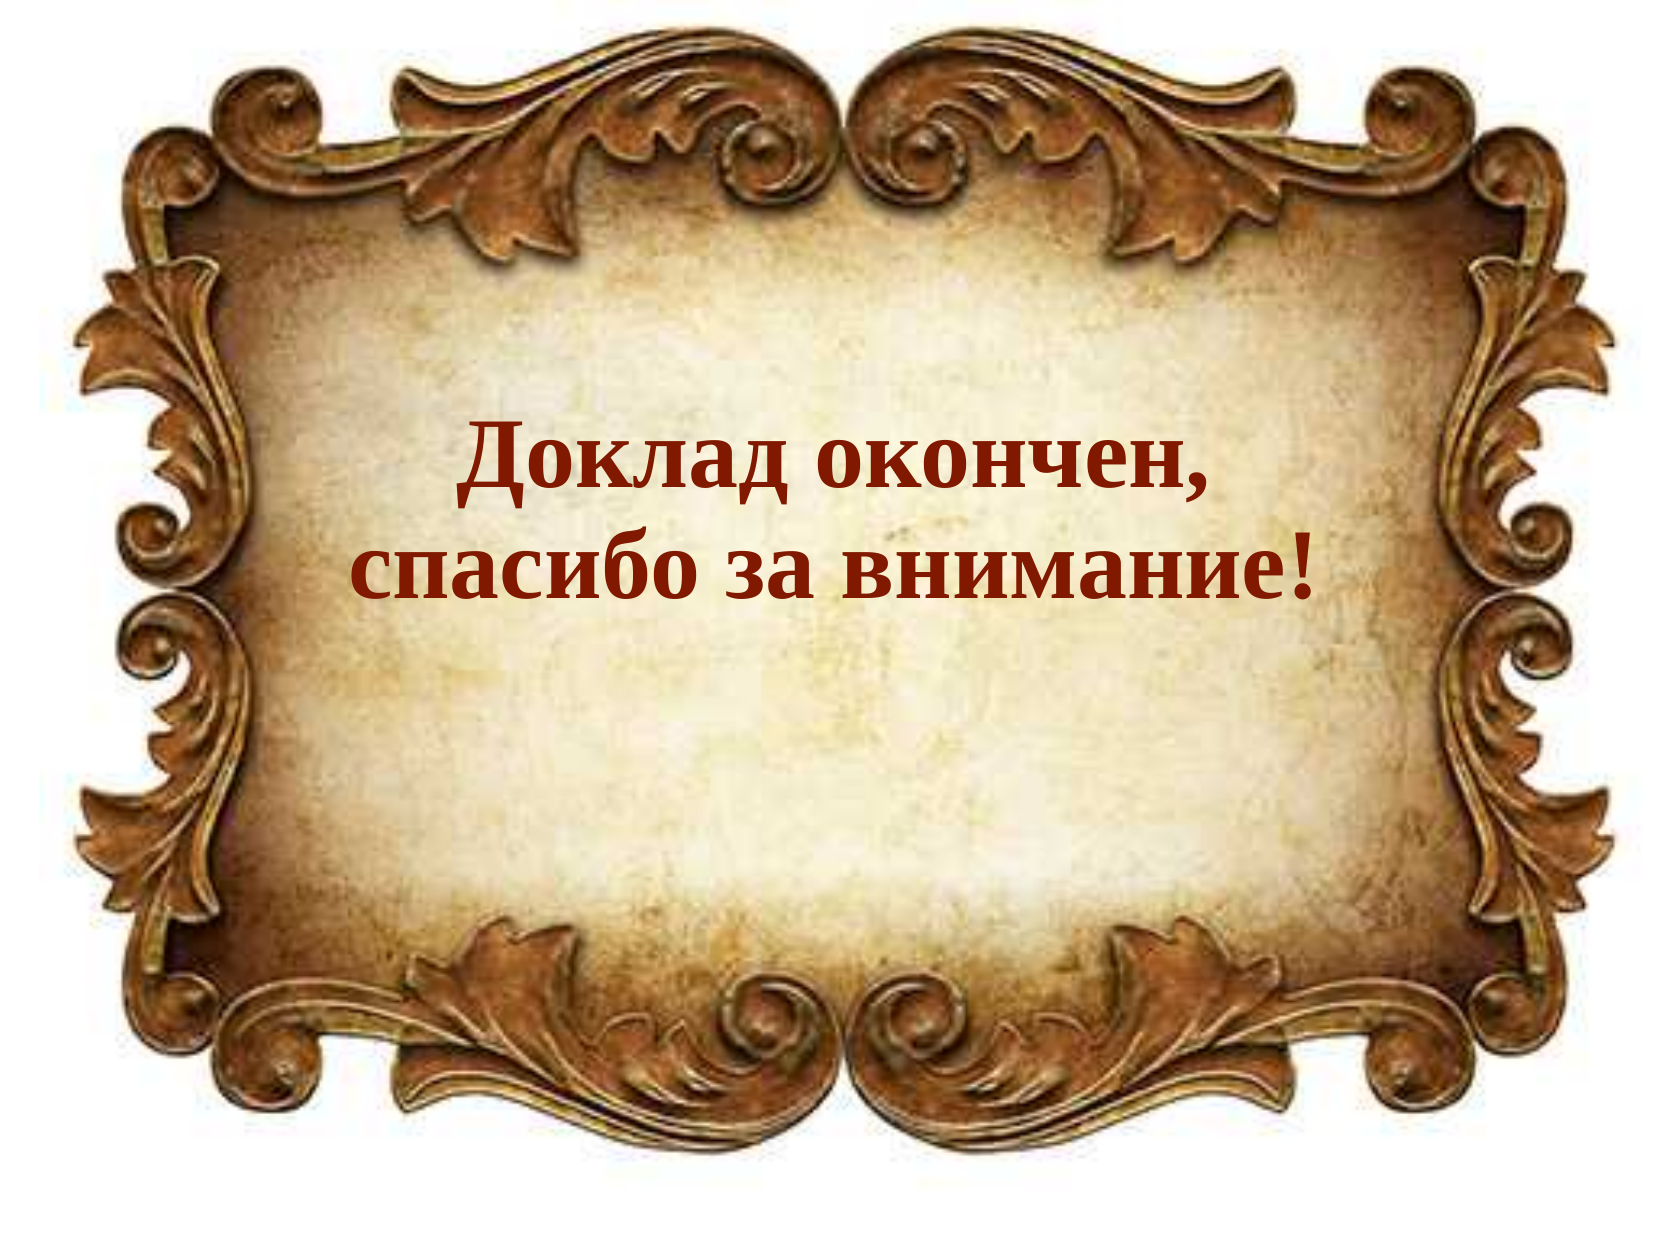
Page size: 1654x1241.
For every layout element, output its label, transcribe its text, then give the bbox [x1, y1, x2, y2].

picture [39, 0, 1654, 1211]
text_box Доклад окончен, спасибо за внимание! [324, 391, 1344, 739]
